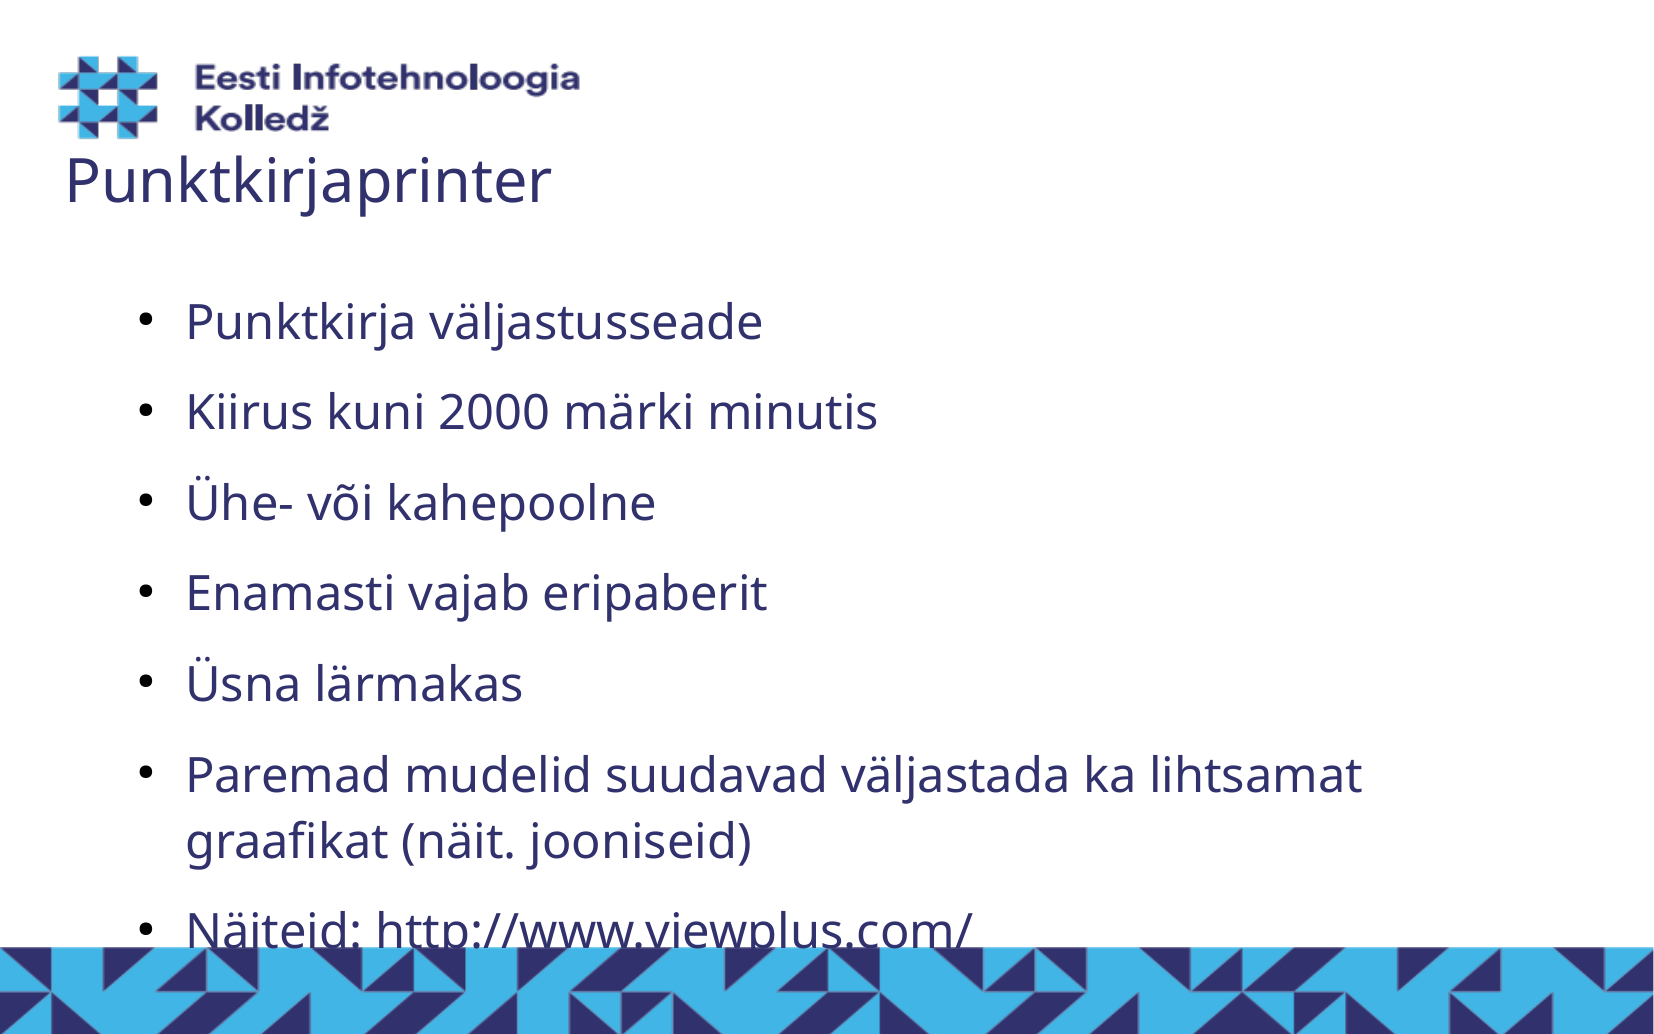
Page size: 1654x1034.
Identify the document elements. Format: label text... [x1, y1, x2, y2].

list Punktkirja väljastusseade Kiirus kuni 2000 märki minutis Ühe- või kahepoolne Enamasti vajab eripaberit Üsna lärmakas Paremad mudelid suudavad väljastada ka lihtsamat graafikat (näit. jooniseid) Näiteid: http://www.viewplus.com/ [121, 287, 1533, 970]
title Punktkirjaprinter [64, 92, 1200, 265]
